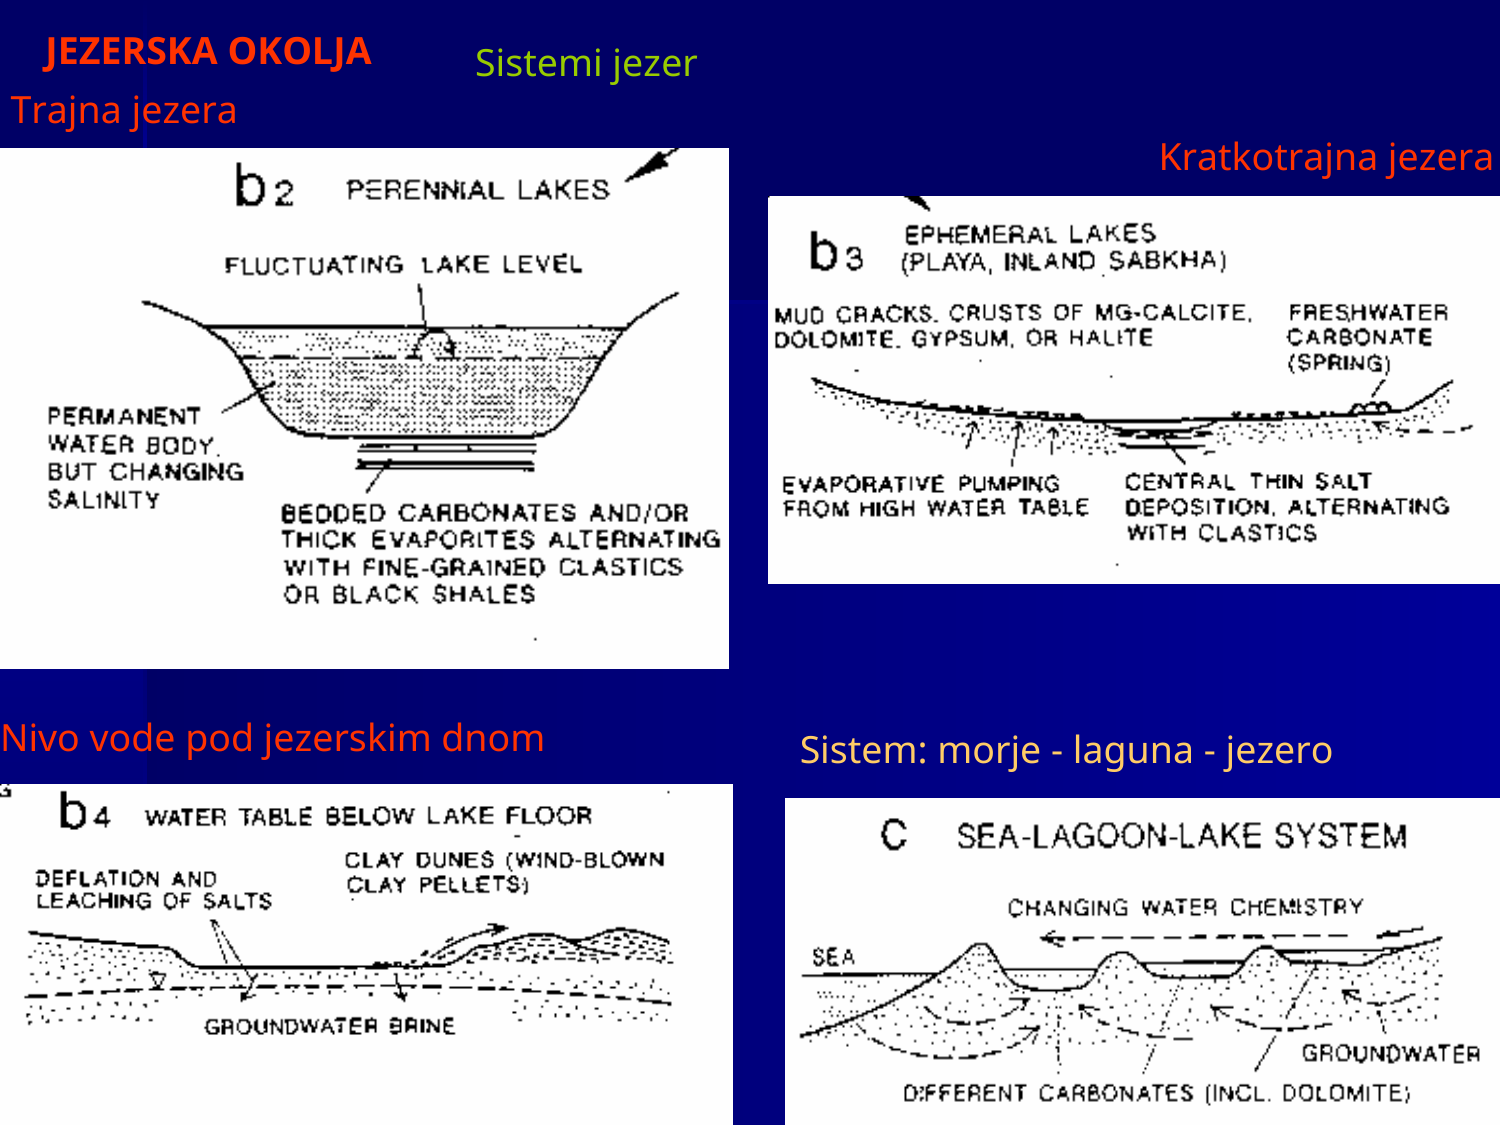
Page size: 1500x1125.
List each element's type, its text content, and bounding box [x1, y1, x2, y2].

picture [768, 196, 1500, 584]
picture [785, 798, 1500, 1125]
text_box Sistemi jezer [460, 30, 714, 92]
picture [0, 148, 729, 669]
text_box Kratkotrajna jezera [1143, 125, 1500, 186]
text_box Trajna jezera [0, 78, 253, 139]
picture [0, 784, 733, 1125]
text_box Sistem: morje - laguna - jezero [785, 718, 1350, 779]
text_box Nivo vode pod jezerskim dnom [0, 706, 561, 768]
text_box JEZERSKA OKOLJA [30, 18, 388, 80]
